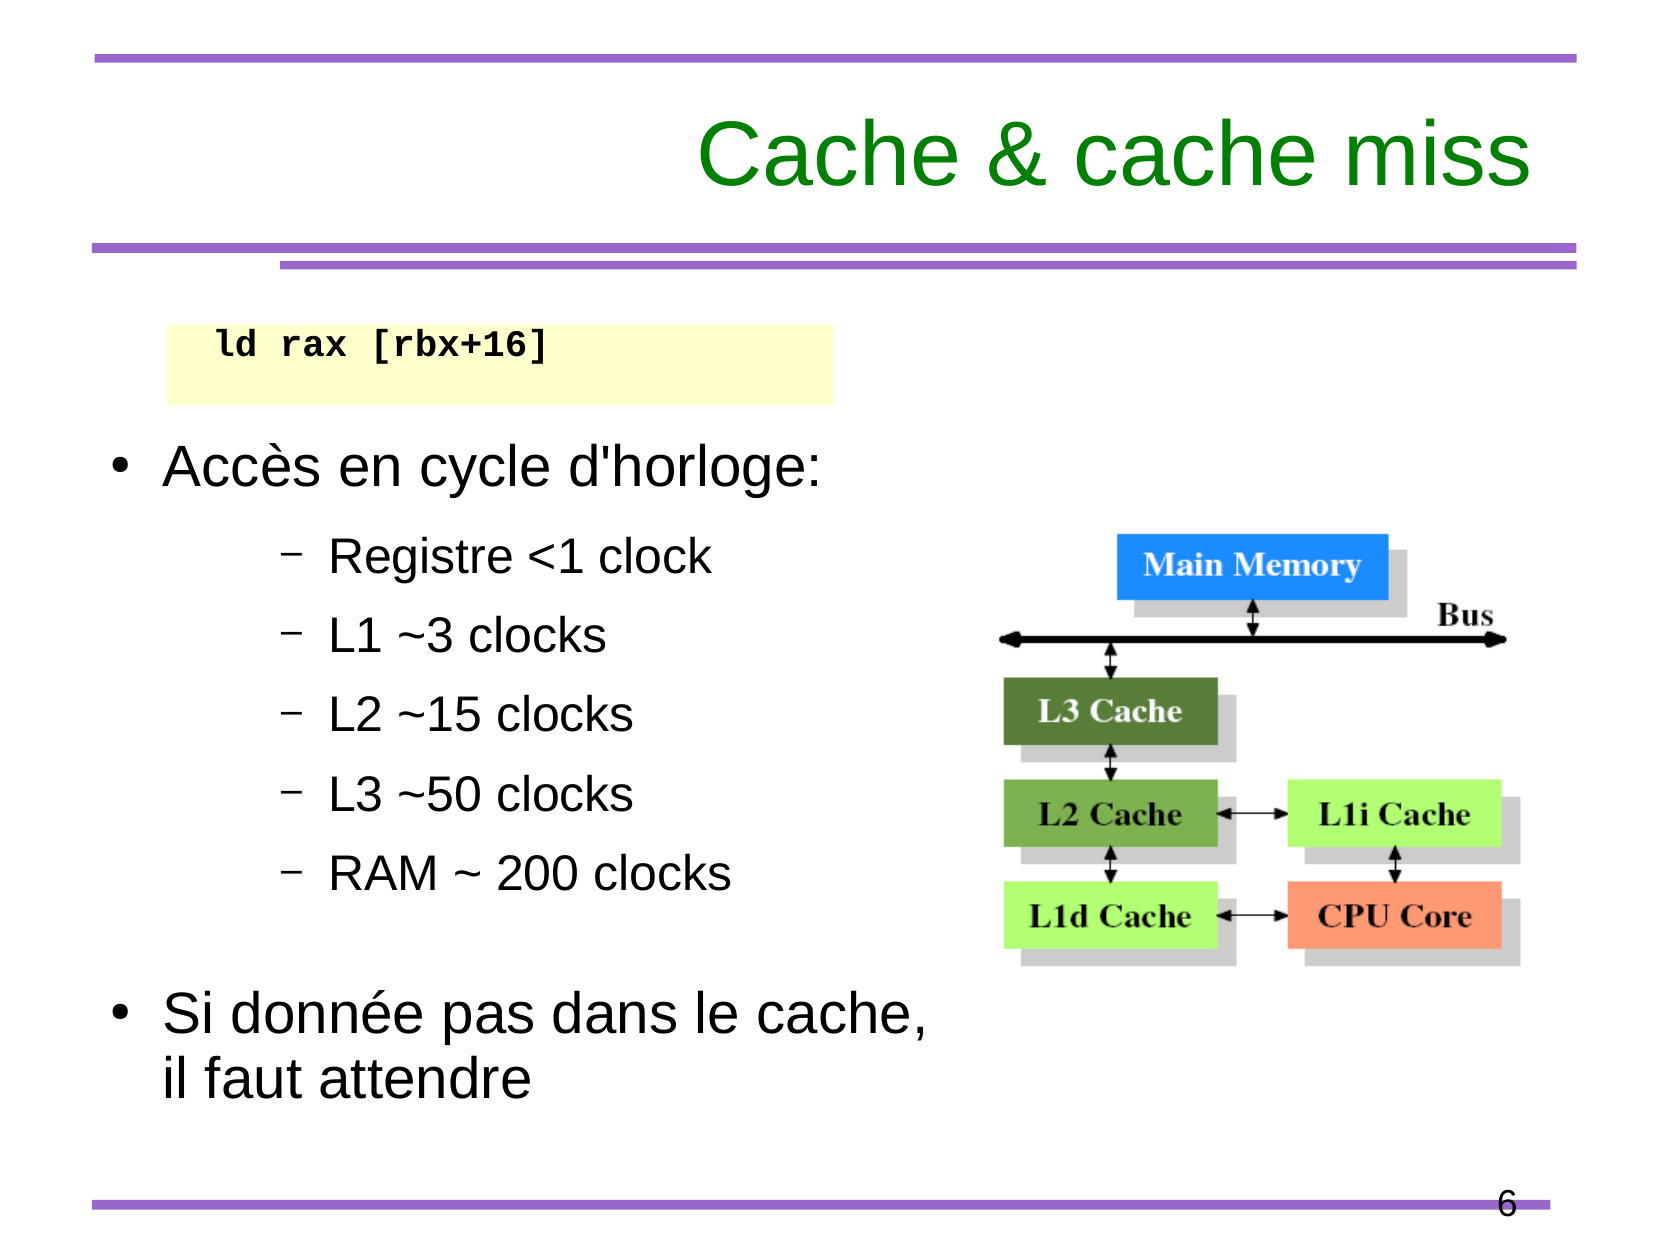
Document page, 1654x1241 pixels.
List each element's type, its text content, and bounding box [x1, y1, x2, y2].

text_box ld rax [rbx+16] [167, 325, 834, 405]
picture [939, 517, 1575, 995]
title Cache & cache miss [121, 49, 1534, 257]
list Accès en cycle d'horloge: Registre <1 clock L1 ~3 clocks L2 ~15 clocks L3 ~50 clocks RAM ~ 200 clocks Si donnée pas dans le cache, il faut attendre [92, 433, 1563, 1167]
